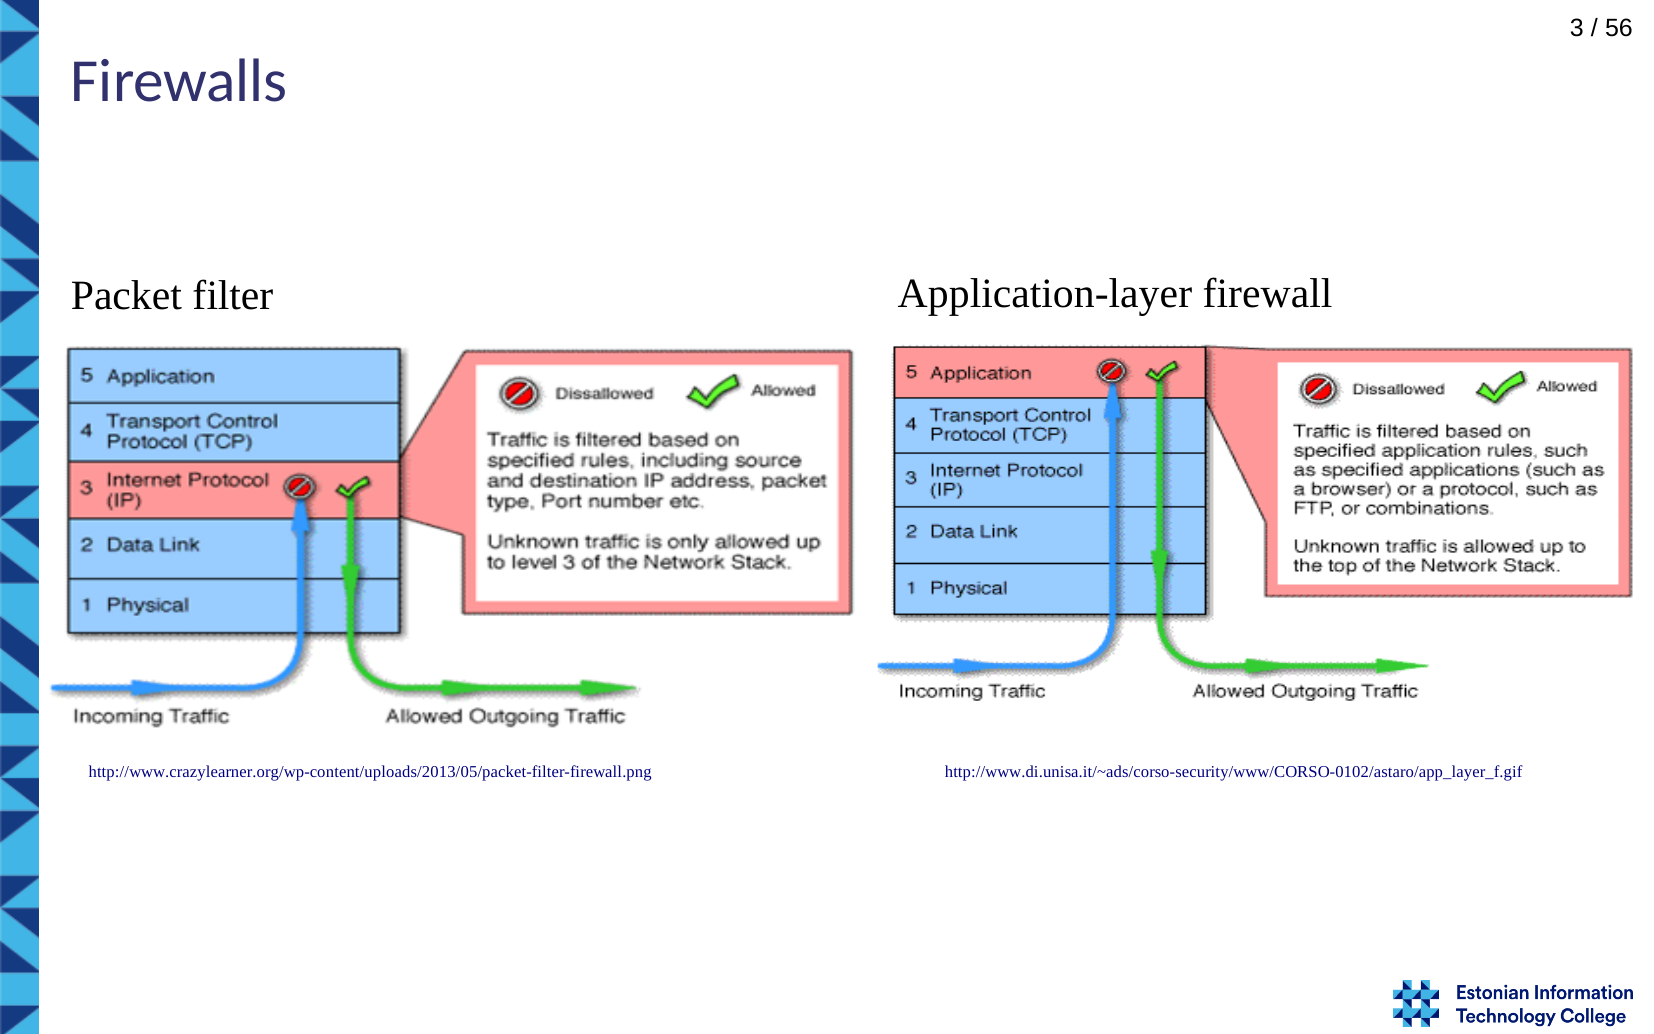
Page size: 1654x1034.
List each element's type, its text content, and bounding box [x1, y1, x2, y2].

picture [1393, 980, 1633, 1027]
text_box http://www.di.unisa.it/~ads/corso-security/www/CORSO-0102/astaro/app_layer_f.gif [944, 762, 1595, 782]
picture [46, 319, 859, 739]
text_box Packet filter [70, 272, 367, 319]
text_box http://www.crazylearner.org/wp-content/uploads/2013/05/packet-filter-firewall.png [88, 762, 662, 782]
text_box Application-layer firewall [897, 270, 1489, 320]
picture [873, 319, 1638, 714]
title Firewalls [70, 41, 1630, 130]
